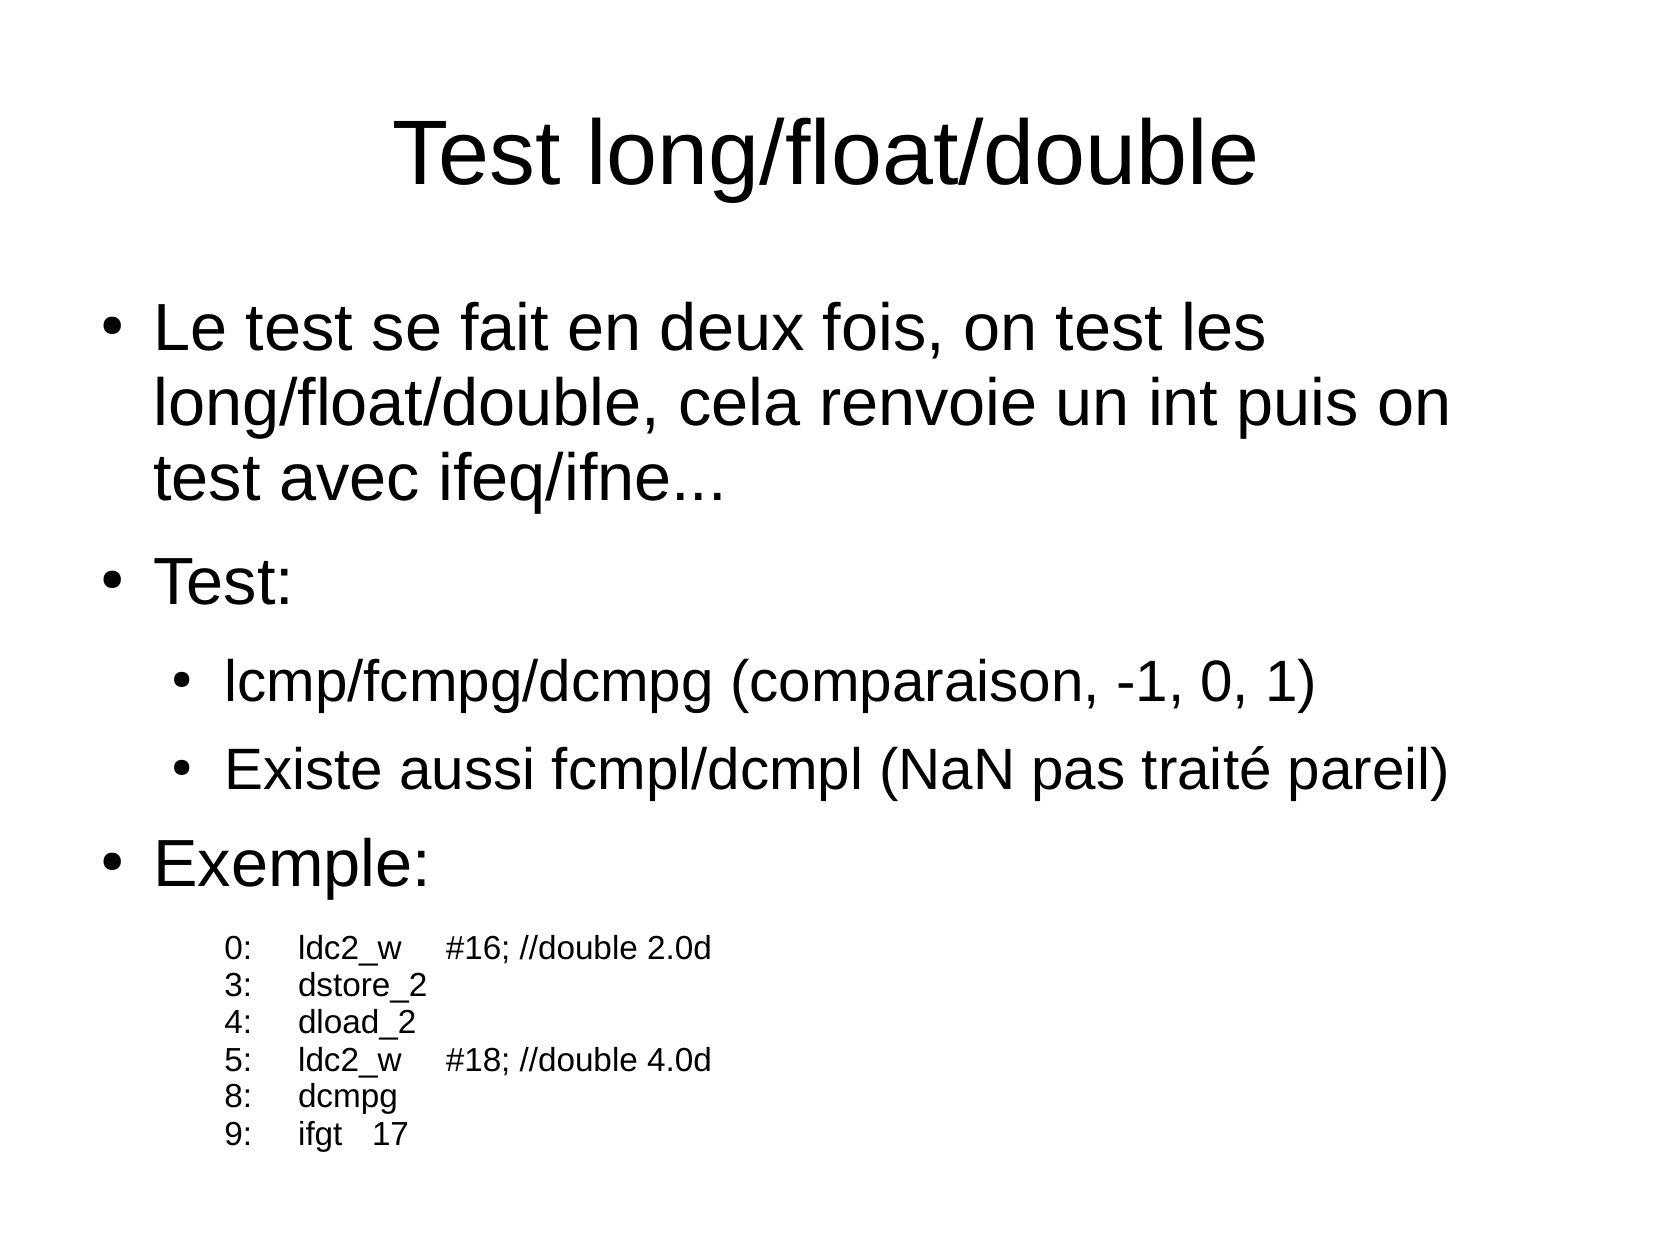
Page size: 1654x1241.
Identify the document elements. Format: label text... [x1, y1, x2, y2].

list Le test se fait en deux fois, on test les long/float/double, cela renvoie un int puis on test avec ifeq/ifne... Test: lcmp/fcmpg/dcmpg (comparaison, -1, 0, 1) Existe aussi fcmpl/dcmpl (NaN pas traité pareil) Exemple: 0: ldc2_w #16; //double 2.0d 3: dstore_2 4: dload_2 5: ldc2_w #18; //double 4.0d 8: dcmpg 9: ifgt 17 [82, 290, 1571, 1153]
title Test long/float/double [82, 56, 1571, 250]
